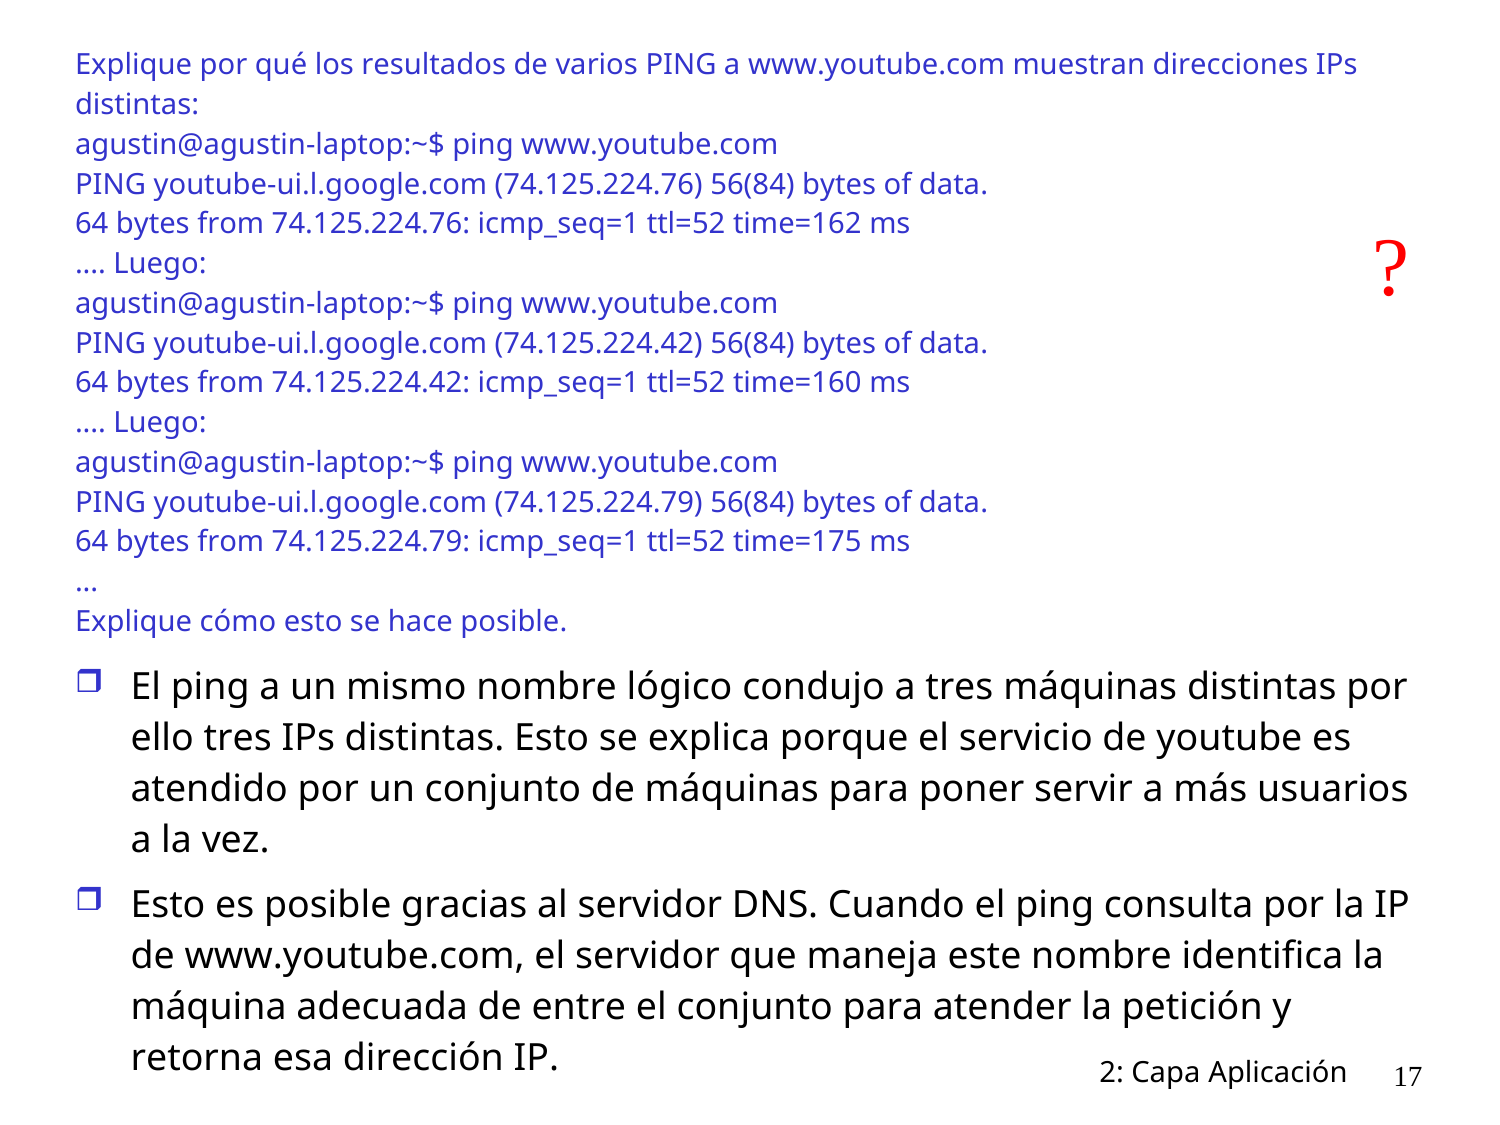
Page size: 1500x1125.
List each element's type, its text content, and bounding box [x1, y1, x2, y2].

title Explique por qué los resultados de varios PING a www.youtube.com muestran direcciones IPs distintas: agustin@agustin-laptop:~$ ping www.youtube.com PING youtube-ui.l.google.com (74.125.224.76) 56(84) bytes of data. 64 bytes from 74.125.224.76: icmp_seq=1 ttl=52 time=162 ms .... Luego: agustin@agustin-laptop:~$ ping www.youtube.com PING youtube-ui.l.google.com (74.125.224.42) 56(84) bytes of data. 64 bytes from 74.125.224.42: icmp_seq=1 ttl=52 time=160 ms .... Luego: agustin@agustin-laptop:~$ ping www.youtube.com PING youtube-ui.l.google.com (74.125.224.79) 56(84) bytes of data. 64 bytes from 74.125.224.79: icmp_seq=1 ttl=52 time=175 ms ... Explique cómo esto se hace posible. [75, 75, 1426, 608]
list El ping a un mismo nombre lógico condujo a tres máquinas distintas por ello tres IPs distintas. Esto se explica porque el servicio de youtube es atendido por un conjunto de máquinas para poner servir a más usuarios a la vez. Esto es posible gracias al servidor DNS. Cuando el ping consulta por la IP de www.youtube.com, el servidor que maneja este nombre identifica la máquina adecuada de entre el conjunto para atender la petición y retorna esa dirección IP. [75, 659, 1426, 1016]
text_box ? [1357, 205, 1424, 444]
